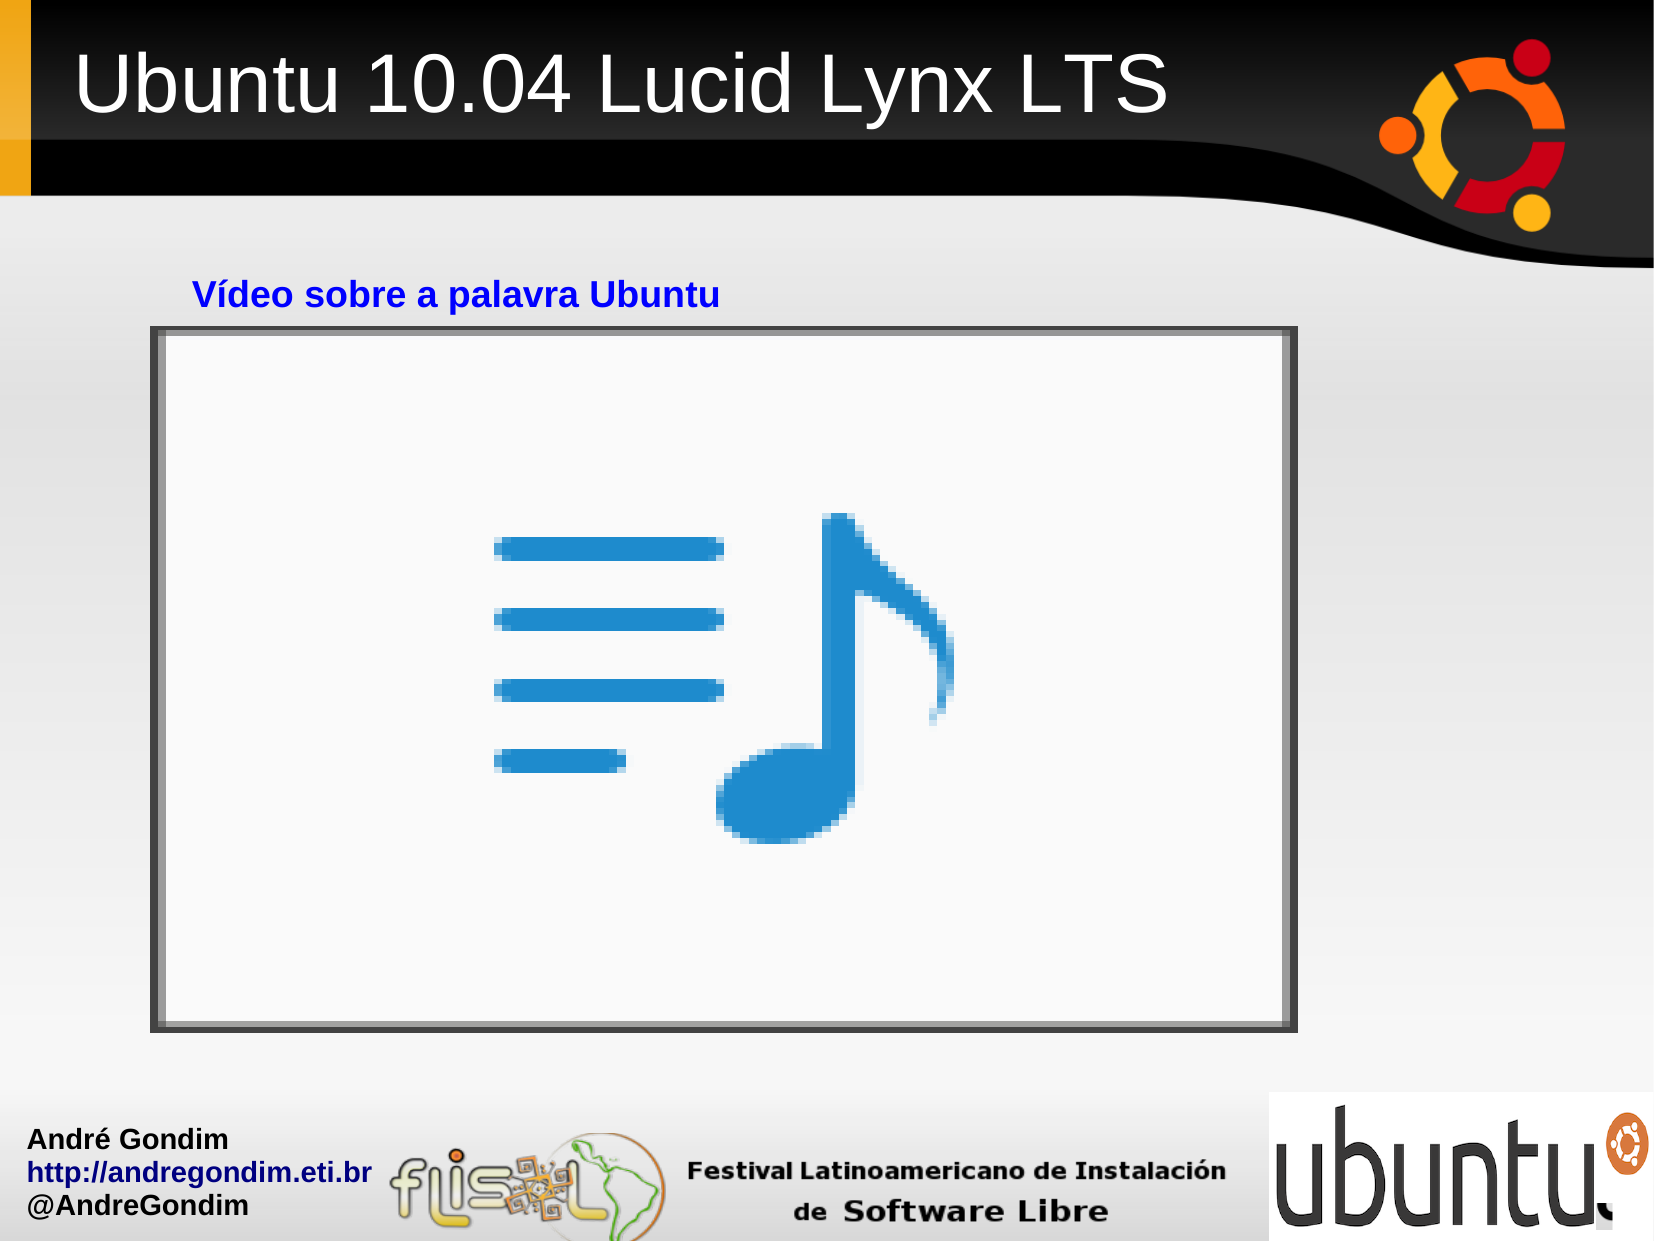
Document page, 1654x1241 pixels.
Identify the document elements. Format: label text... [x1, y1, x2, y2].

text_box [149, 324, 1300, 1034]
text_box Vídeo sobre a palavra Ubuntu [177, 265, 737, 323]
picture [0, 0, 1654, 1241]
